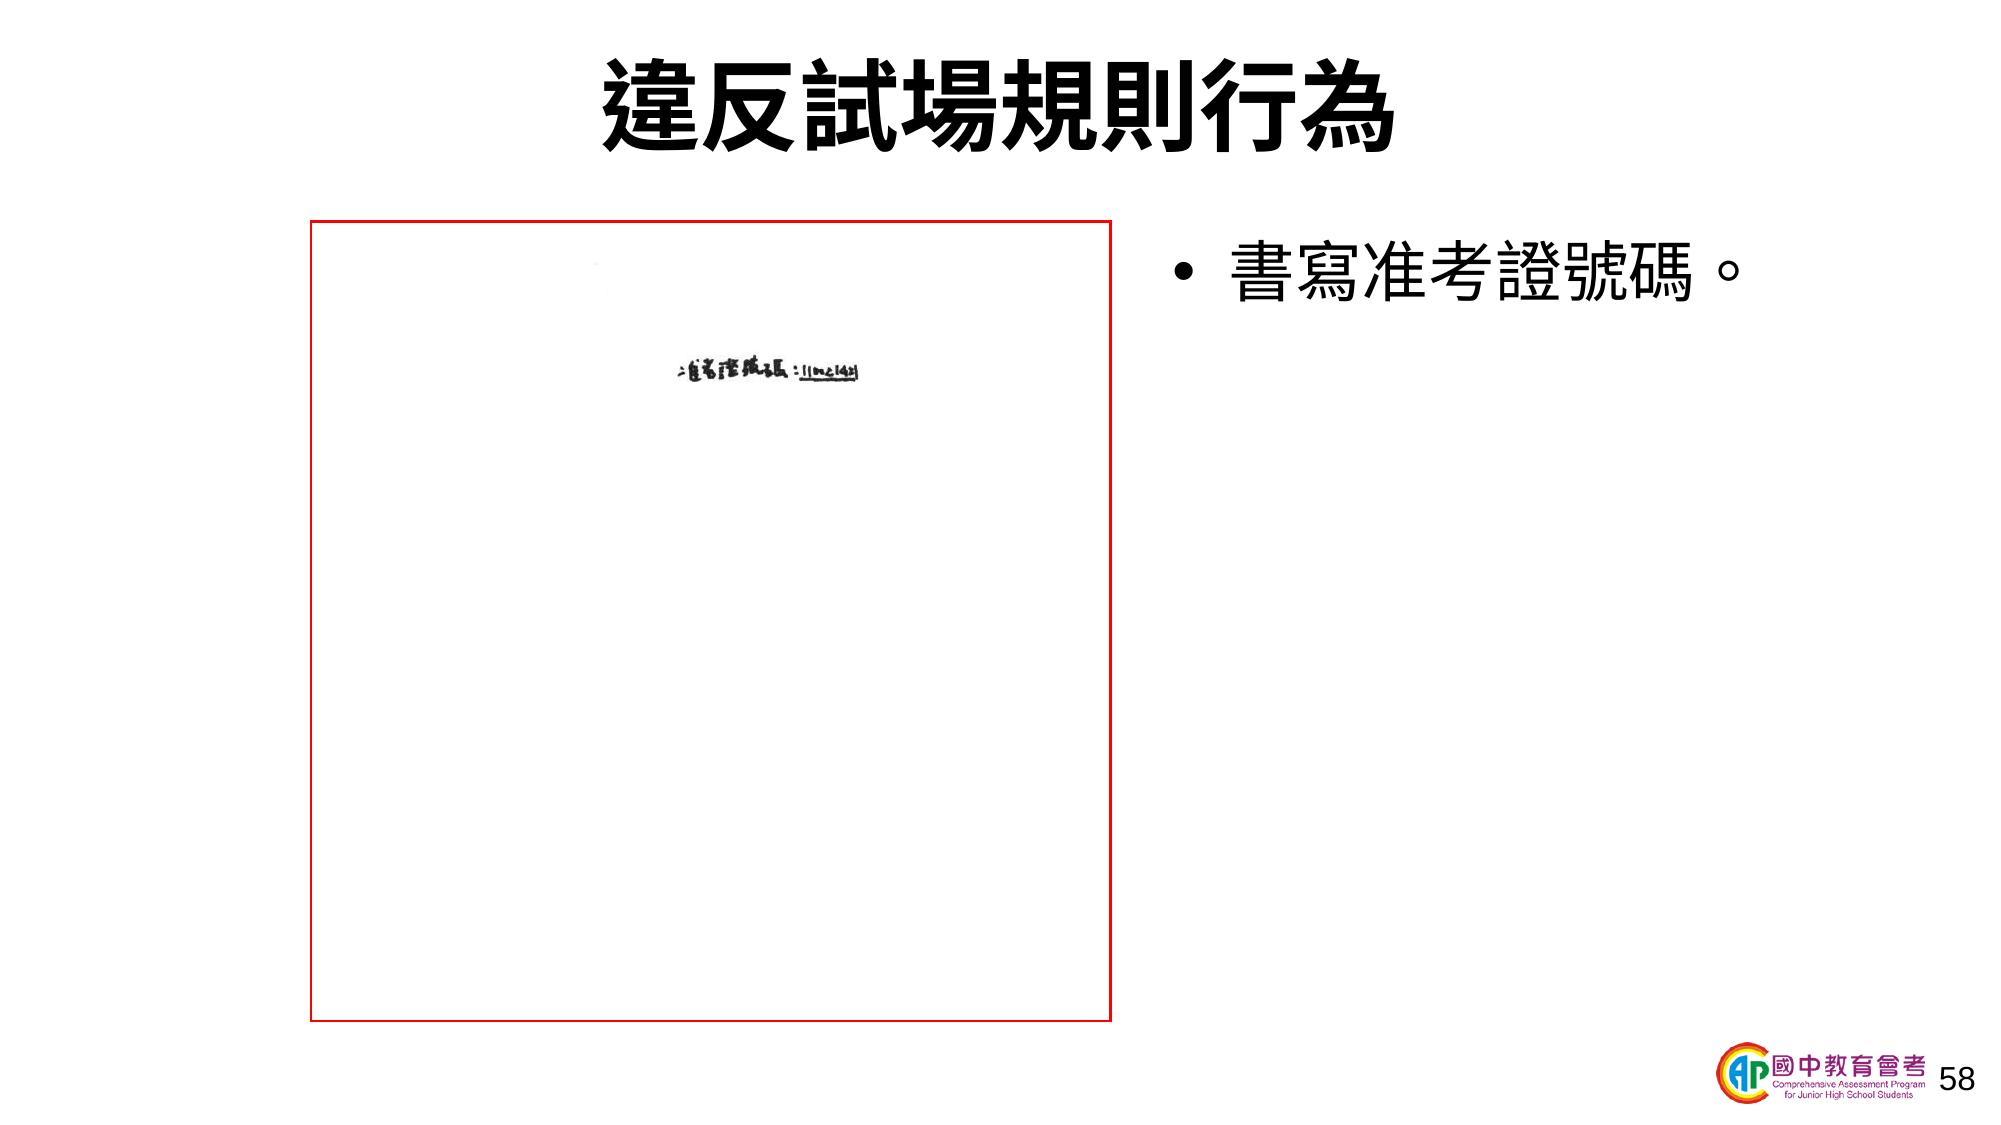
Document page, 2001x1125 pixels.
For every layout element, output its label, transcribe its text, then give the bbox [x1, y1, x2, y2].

picture [312, 222, 1110, 1020]
title 違反試場規則行為 [137, 2, 1863, 220]
text_box 58 [1923, 1047, 2000, 1108]
text_box 書寫准考證號碼。 [1157, 222, 1807, 412]
